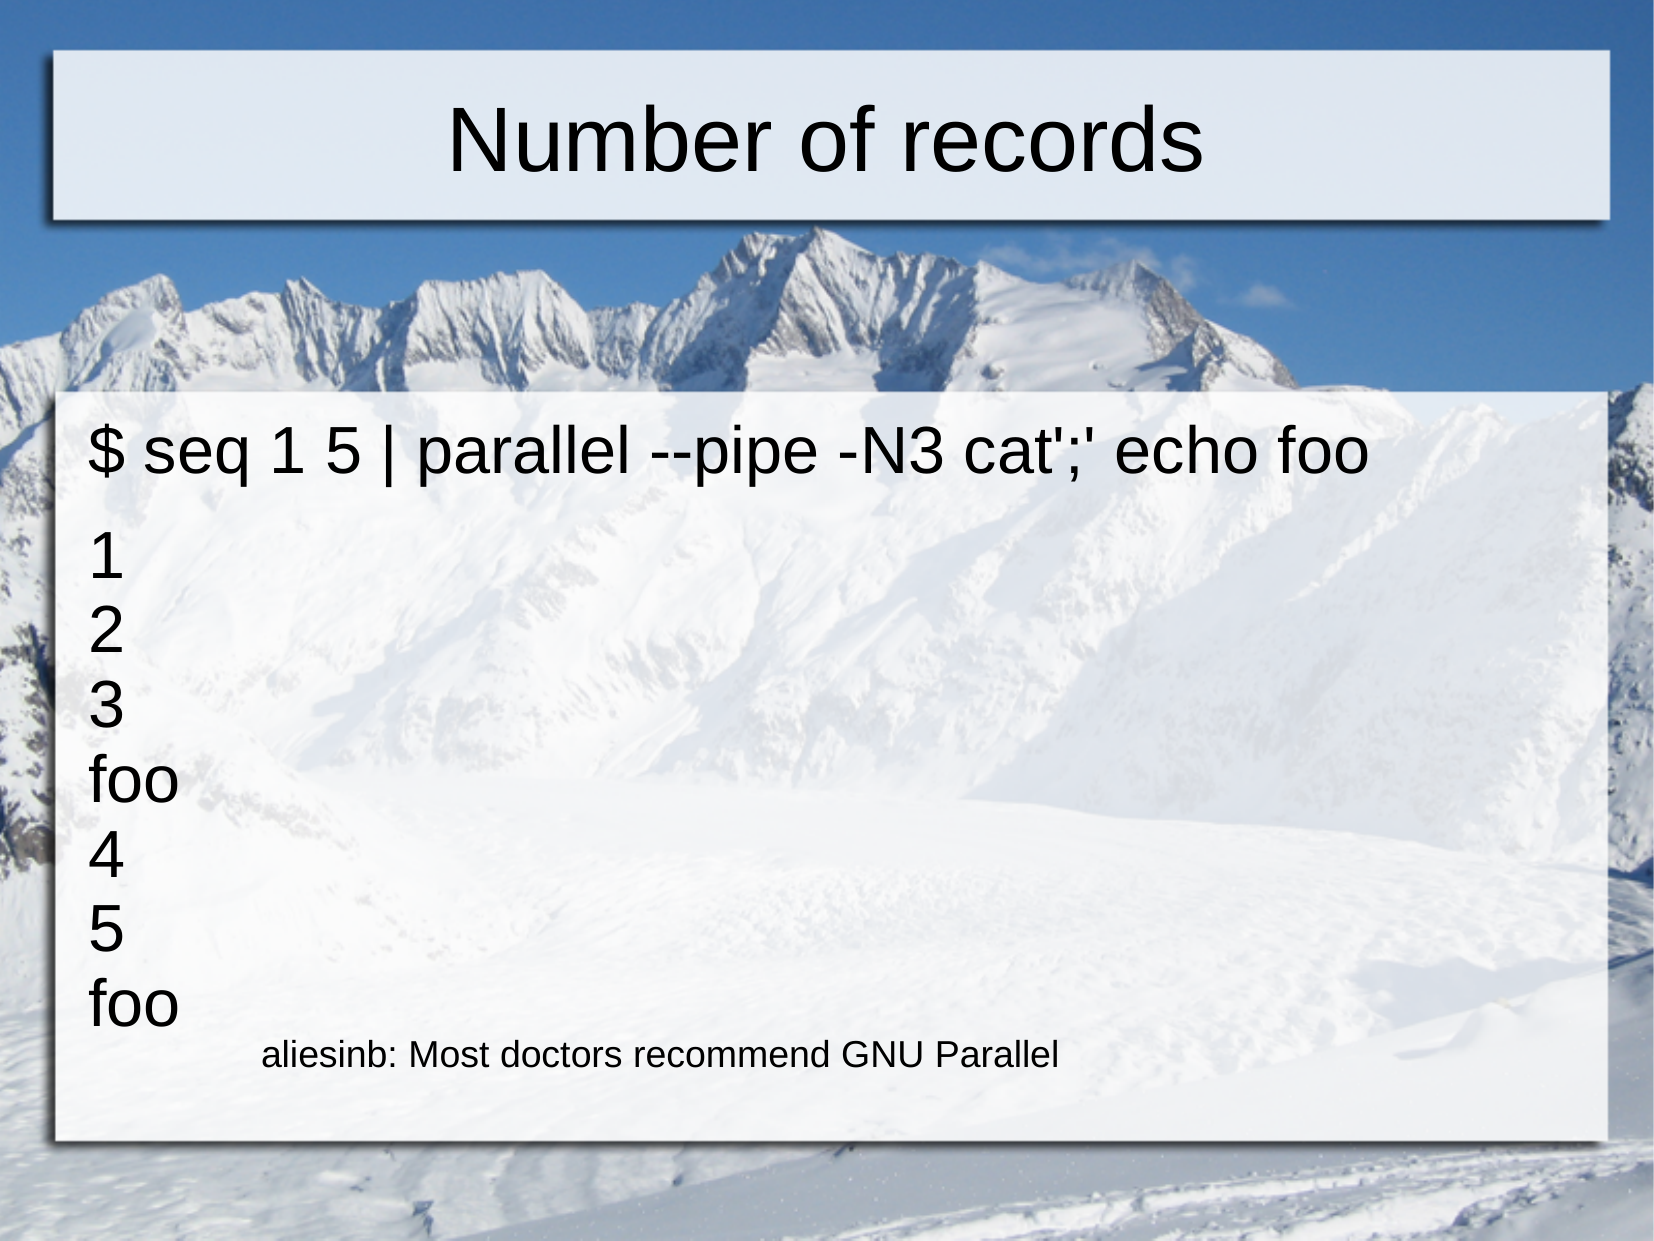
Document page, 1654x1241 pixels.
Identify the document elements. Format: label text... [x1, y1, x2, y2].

list $ seq 1 5 | parallel --pipe -N3 cat';' echo foo 1 2 3 foo 4 5 foo [88, 413, 1571, 1218]
picture [0, 0, 1654, 1241]
text_box aliesinb: Most doctors recommend GNU Parallel [246, 1026, 1075, 1168]
title Number of records [59, 68, 1595, 212]
